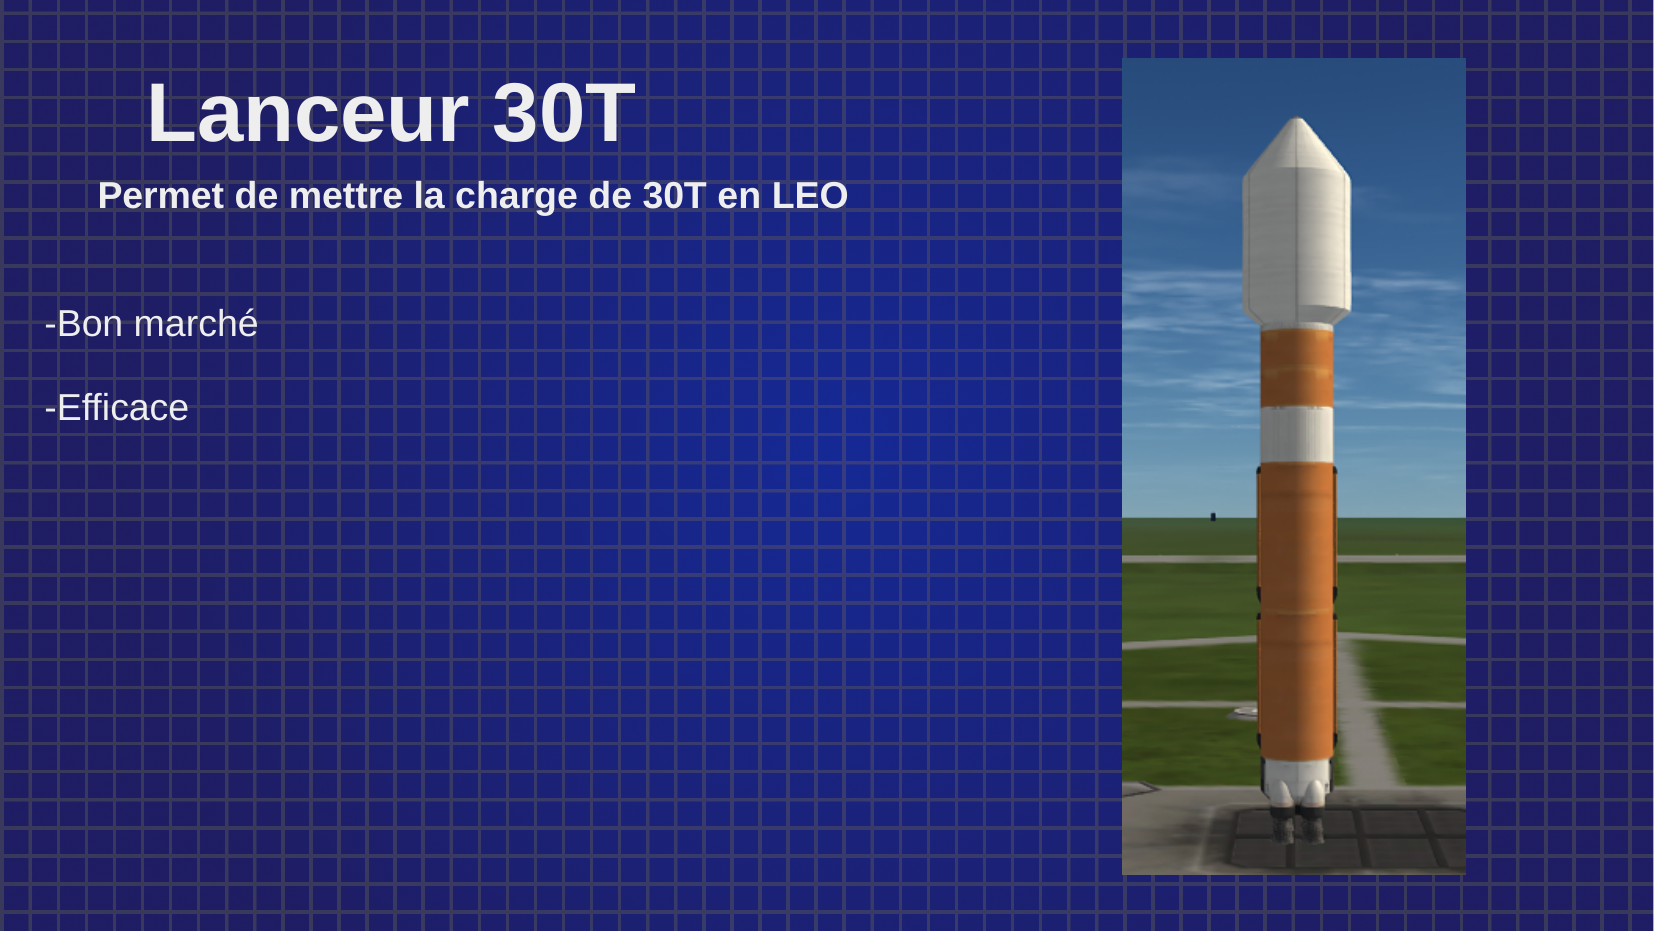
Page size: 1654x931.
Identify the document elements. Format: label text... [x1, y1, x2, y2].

text_box -Bon marché -Efficace [29, 295, 680, 886]
text_box Lanceur 30T [131, 59, 652, 166]
picture [0, 0, 1654, 931]
text_box Permet de mettre la charge de 30T en LEO [82, 166, 971, 264]
